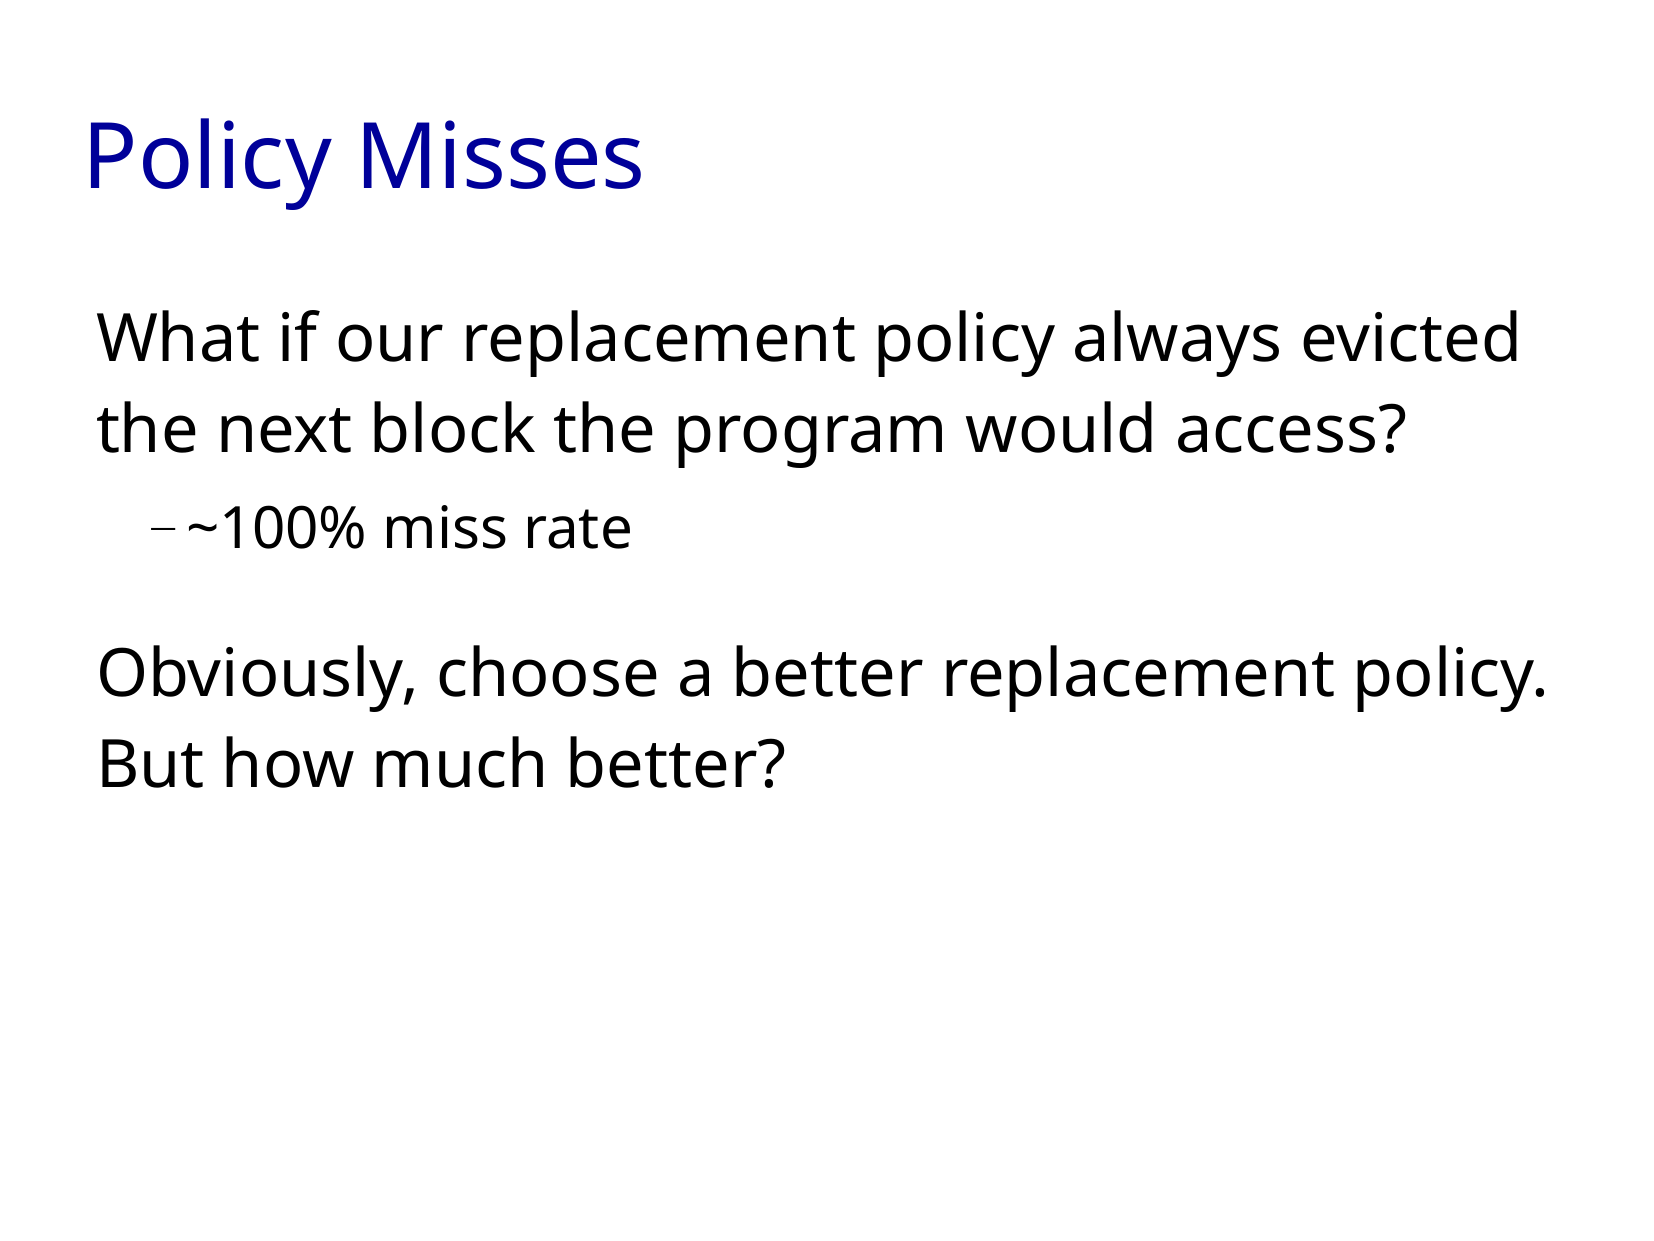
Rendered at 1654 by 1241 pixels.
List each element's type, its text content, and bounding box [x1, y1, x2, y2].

list What if our replacement policy always evicted the next block the program would access? ~100% miss rate Obviously, choose a better replacement policy. But how much better? [60, 290, 1571, 1096]
title Policy Misses [82, 49, 1571, 257]
